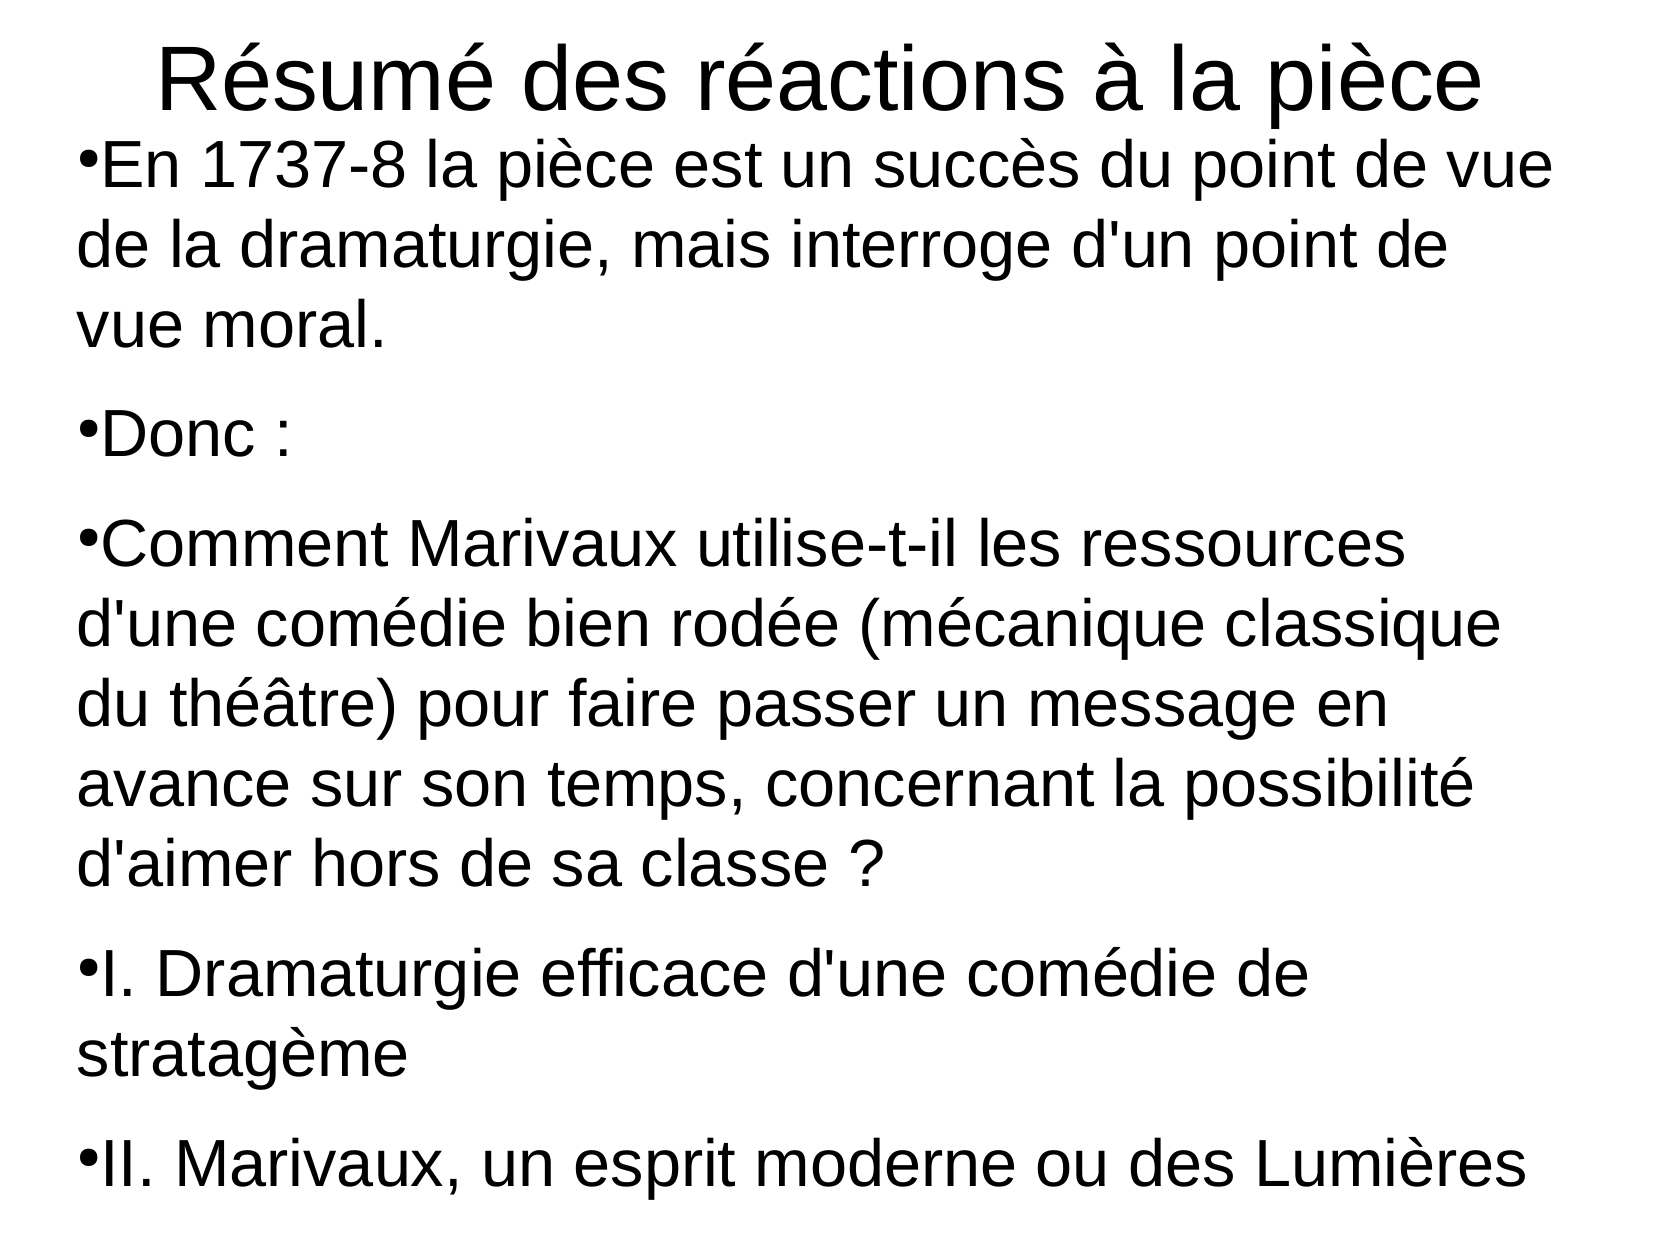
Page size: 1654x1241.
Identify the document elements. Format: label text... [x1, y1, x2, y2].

title Résumé des réactions à la pièce [76, 0, 1565, 120]
list En 1737-8 la pièce est un succès du point de vue de la dramaturgie, mais interroge d'un point de vue moral. Donc : Comment Marivaux utilise-t-il les ressources d'une comédie bien rodée (mécanique classique du théâtre) pour faire passer un message en avance sur son temps, concernant la possibilité d'aimer hors de sa classe ? I. Dramaturgie efficace d'une comédie de stratagème II. Marivaux, un esprit moderne ou des Lumières [76, 120, 1565, 1211]
